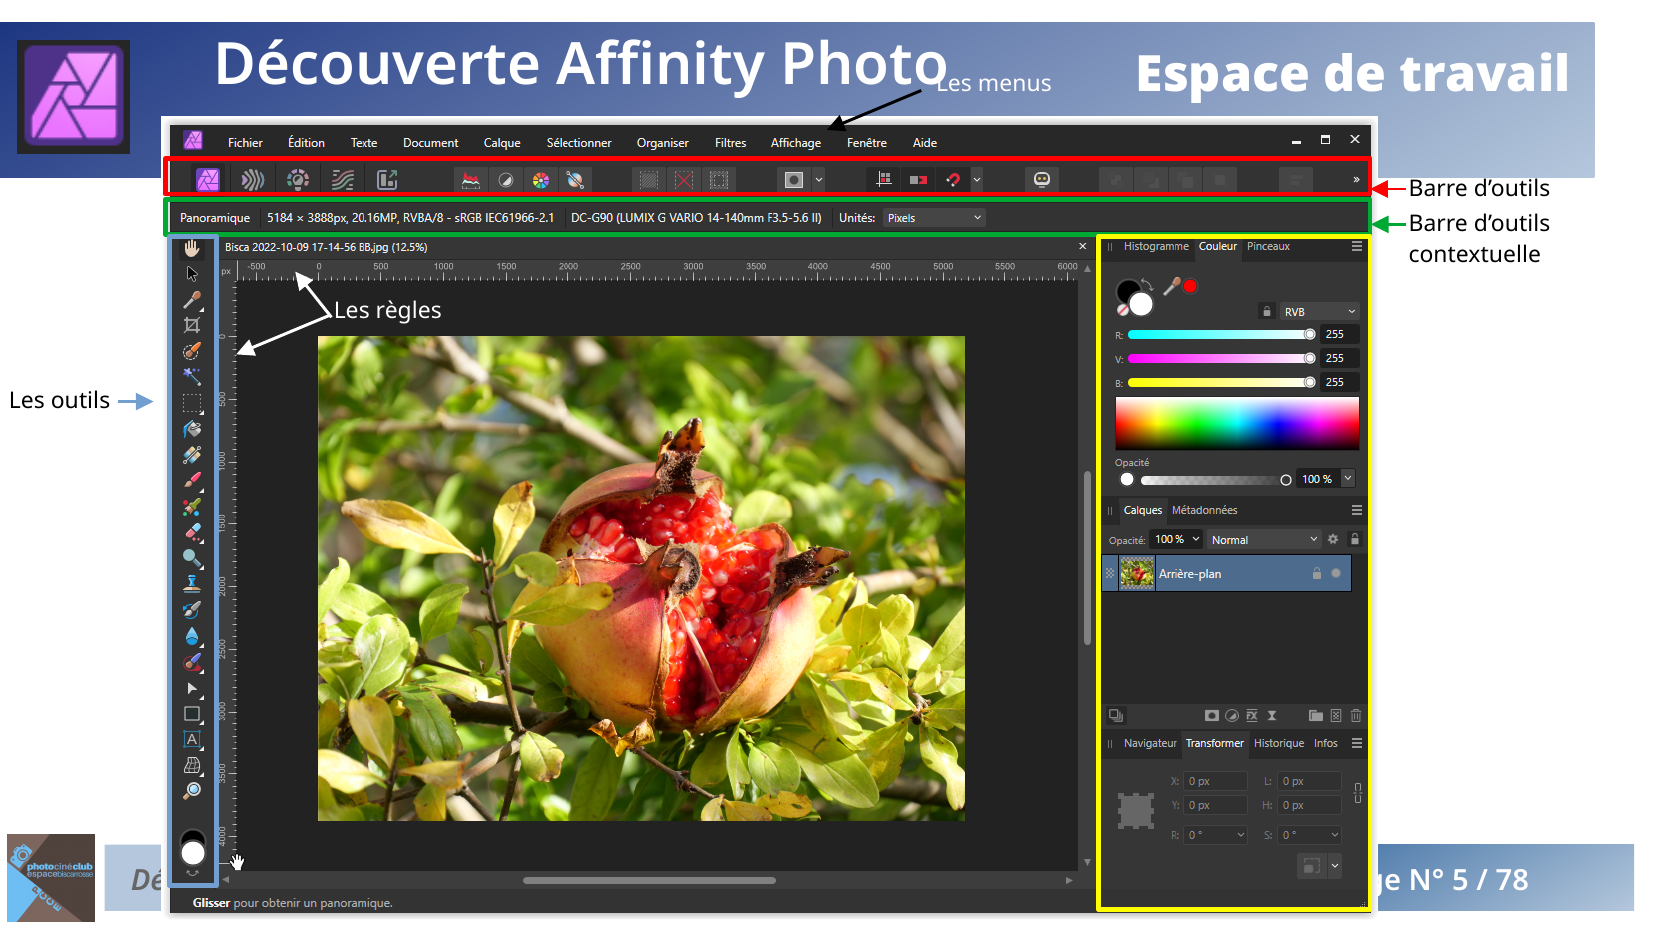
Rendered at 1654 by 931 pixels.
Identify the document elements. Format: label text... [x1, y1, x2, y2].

picture [172, 239, 214, 883]
title Espace de travail [874, 42, 1571, 107]
text_box Les menus [921, 59, 1069, 103]
text_box Barre d’outils contextuelle [1393, 199, 1630, 273]
picture [17, 40, 130, 154]
picture [168, 161, 1368, 192]
picture [161, 116, 1378, 921]
picture [841, 116, 853, 121]
text_box Barre d’outils [1393, 164, 1630, 199]
text_box Les outils [0, 376, 142, 421]
picture [7, 834, 95, 922]
text_box Les règles [318, 286, 467, 331]
picture [1101, 239, 1368, 907]
picture [168, 202, 1368, 232]
